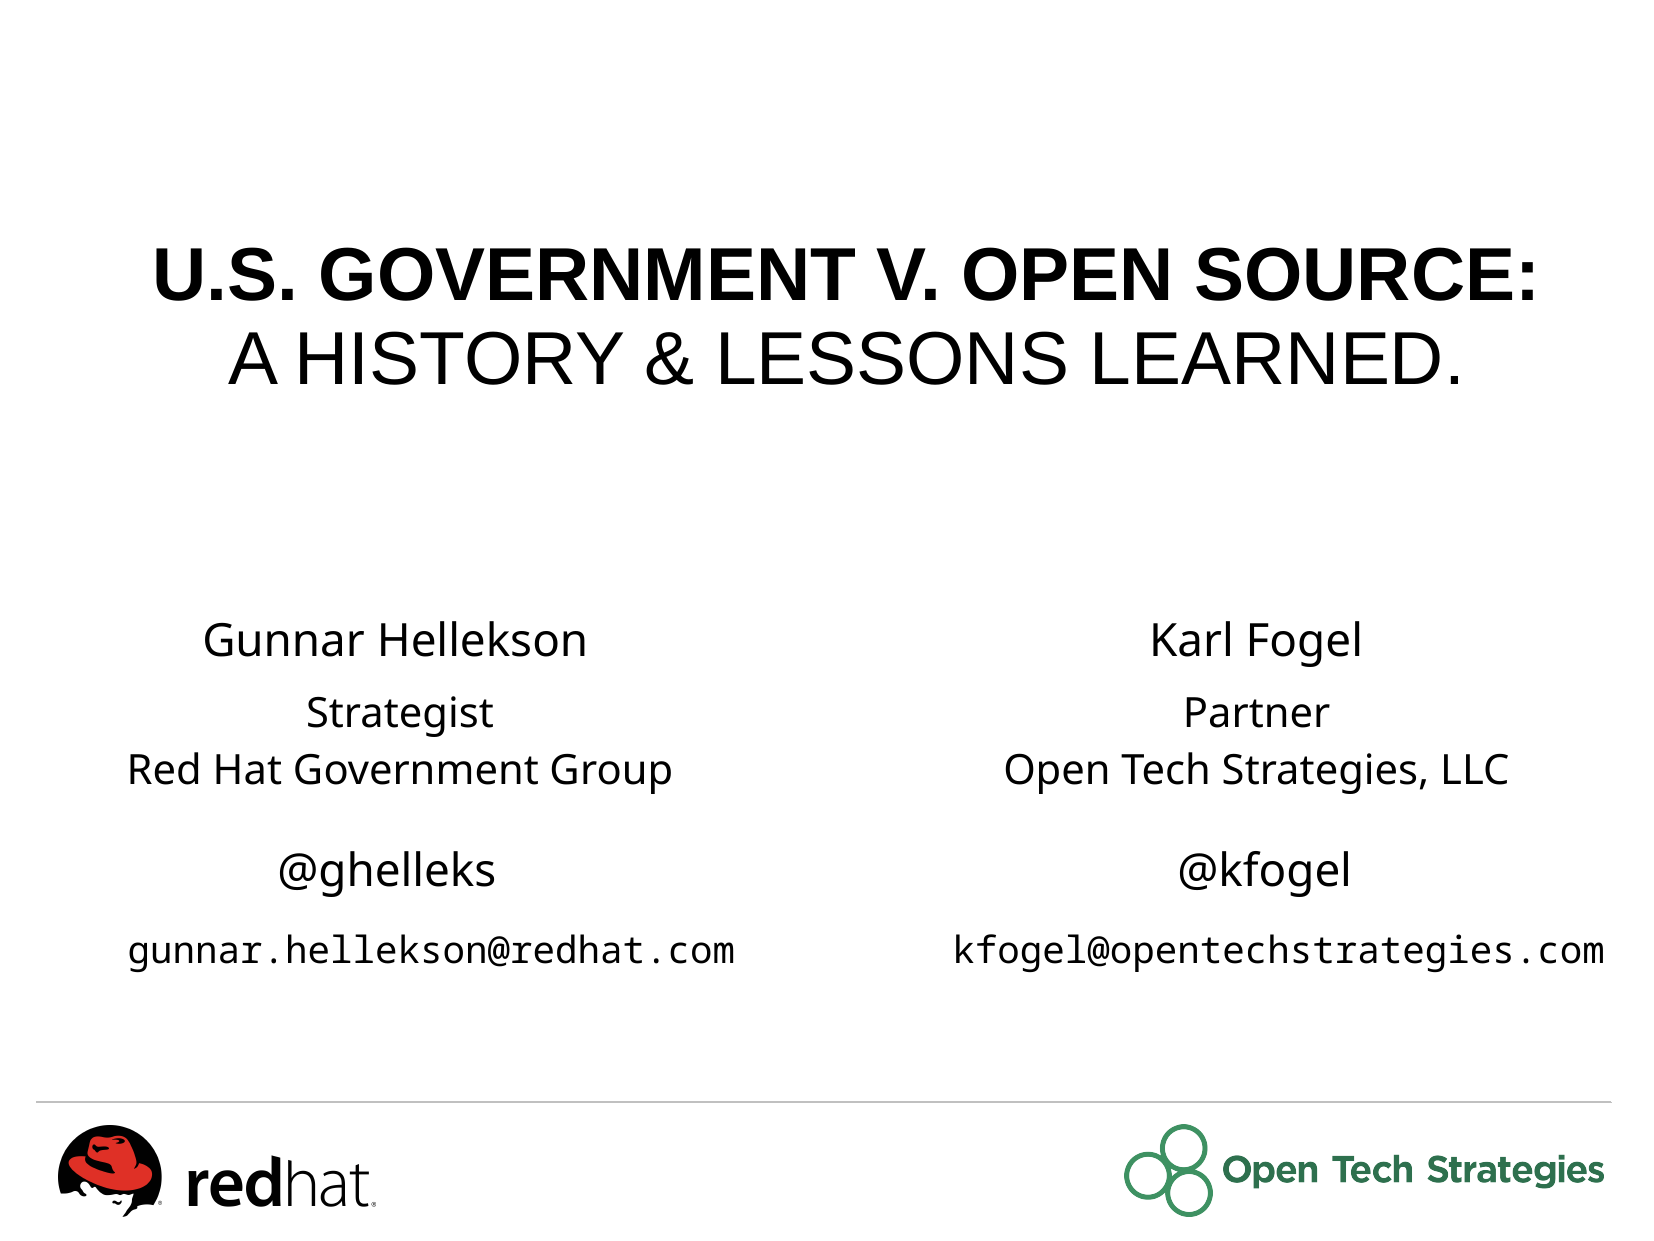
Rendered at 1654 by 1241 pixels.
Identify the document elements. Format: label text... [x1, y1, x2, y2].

text_box kfogel@opentechstrategies.com [937, 916, 1620, 982]
text_box Strategist Red Hat Government Group [111, 675, 713, 791]
picture [1124, 1124, 1604, 1217]
picture [58, 1125, 376, 1217]
text_box gunnar.hellekson@redhat.com [112, 916, 751, 976]
text_box @kfogel [1162, 829, 1360, 901]
text_box U.S. GOVERNMENT V. OPEN SOURCE: A HISTORY & LESSONS LEARNED. [137, 225, 1557, 427]
text_box Karl Fogel [1134, 600, 1388, 675]
text_box Gunnar Hellekson [187, 600, 627, 671]
text_box @ghelleks [262, 829, 512, 901]
text_box Partner Open Tech Strategies, LLC [988, 675, 1557, 791]
